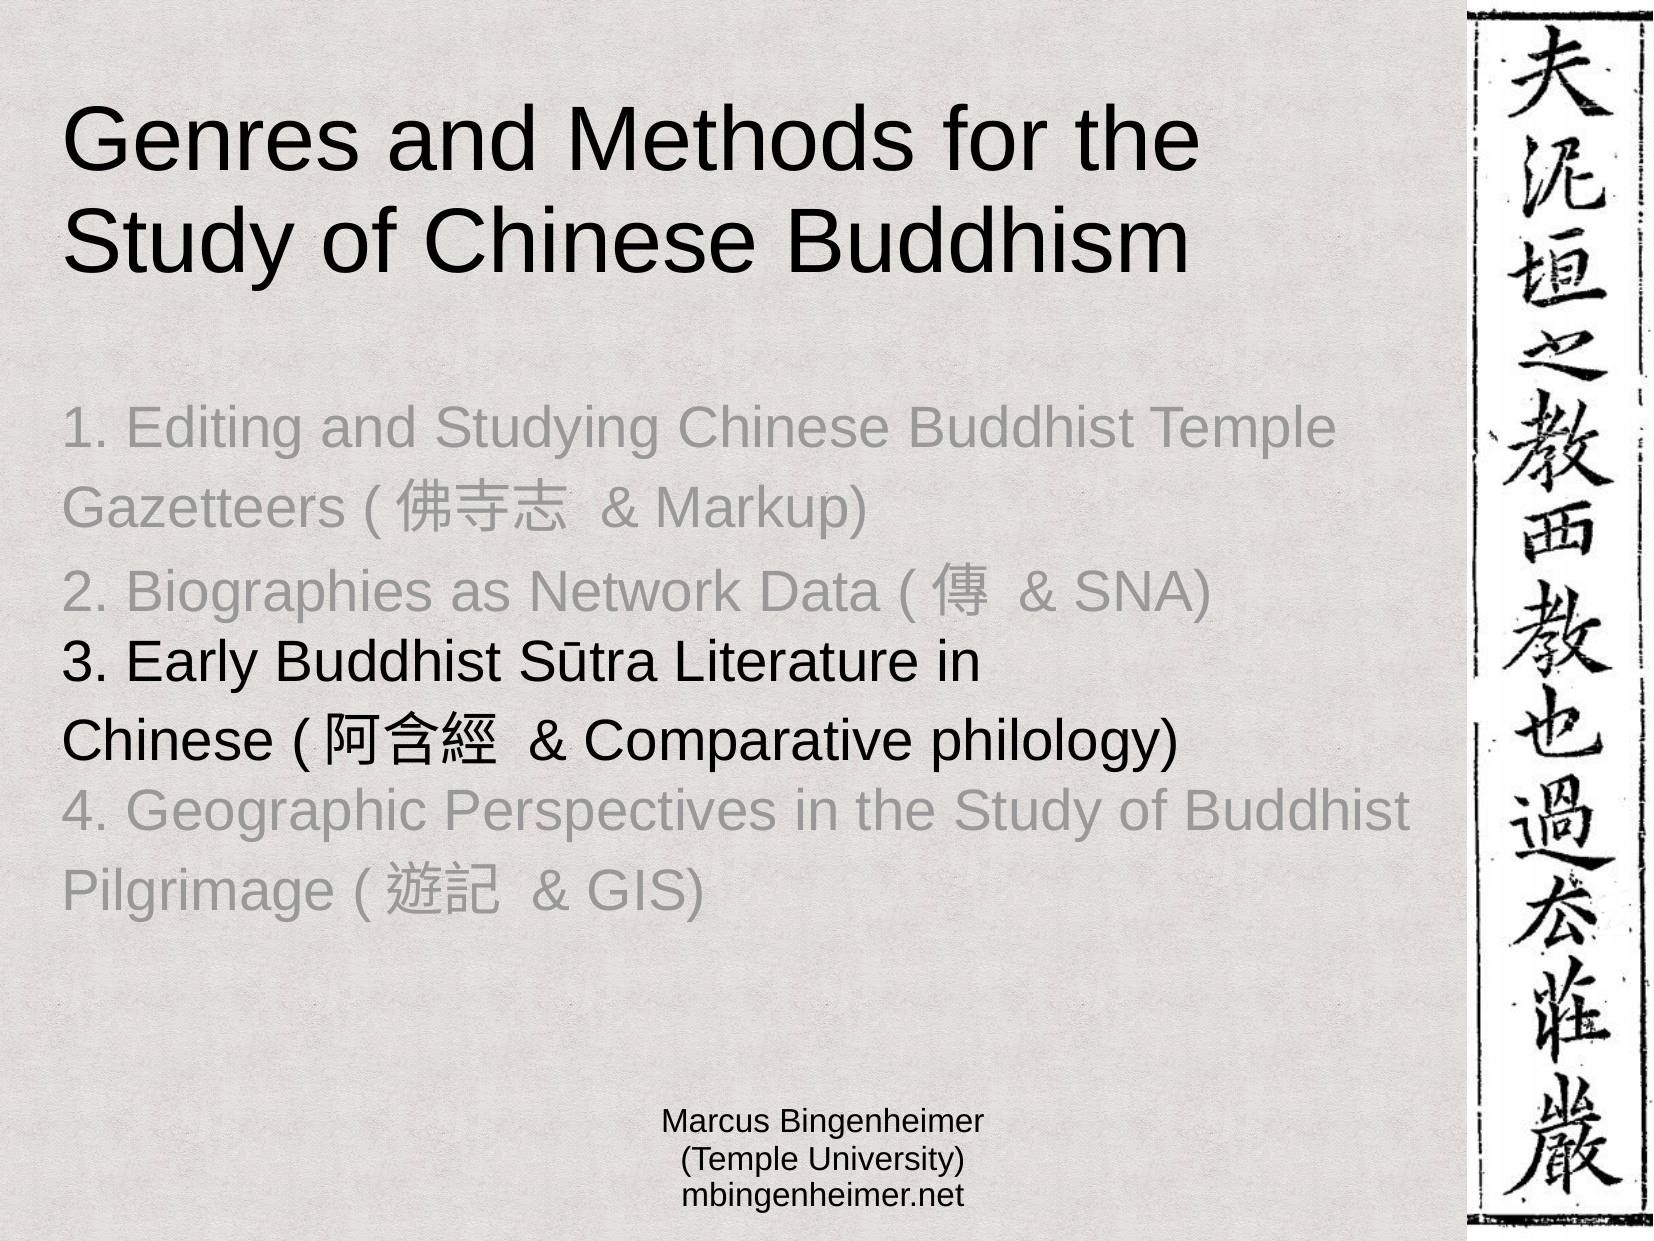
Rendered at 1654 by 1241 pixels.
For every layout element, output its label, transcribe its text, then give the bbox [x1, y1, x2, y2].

picture [0, 0, 1654, 1241]
title Genres and Methods for the Study of Chinese Buddhism 1. Editing and Studying Chinese Buddhist Temple Gazetteers (佛寺志 & Markup) 2. Biographies as Network Data (傳 & SNA) 3. Early Buddhist Sūtra Literature in Chinese (阿含經 & Comparative philology) 4. Geographic Perspectives in the Study of Buddhist Pilgrimage (遊記 & GIS) [60, 87, 1449, 1077]
subtitle Marcus Bingenheimer (Temple University) mbingenheimer.net [395, 1076, 1251, 1241]
